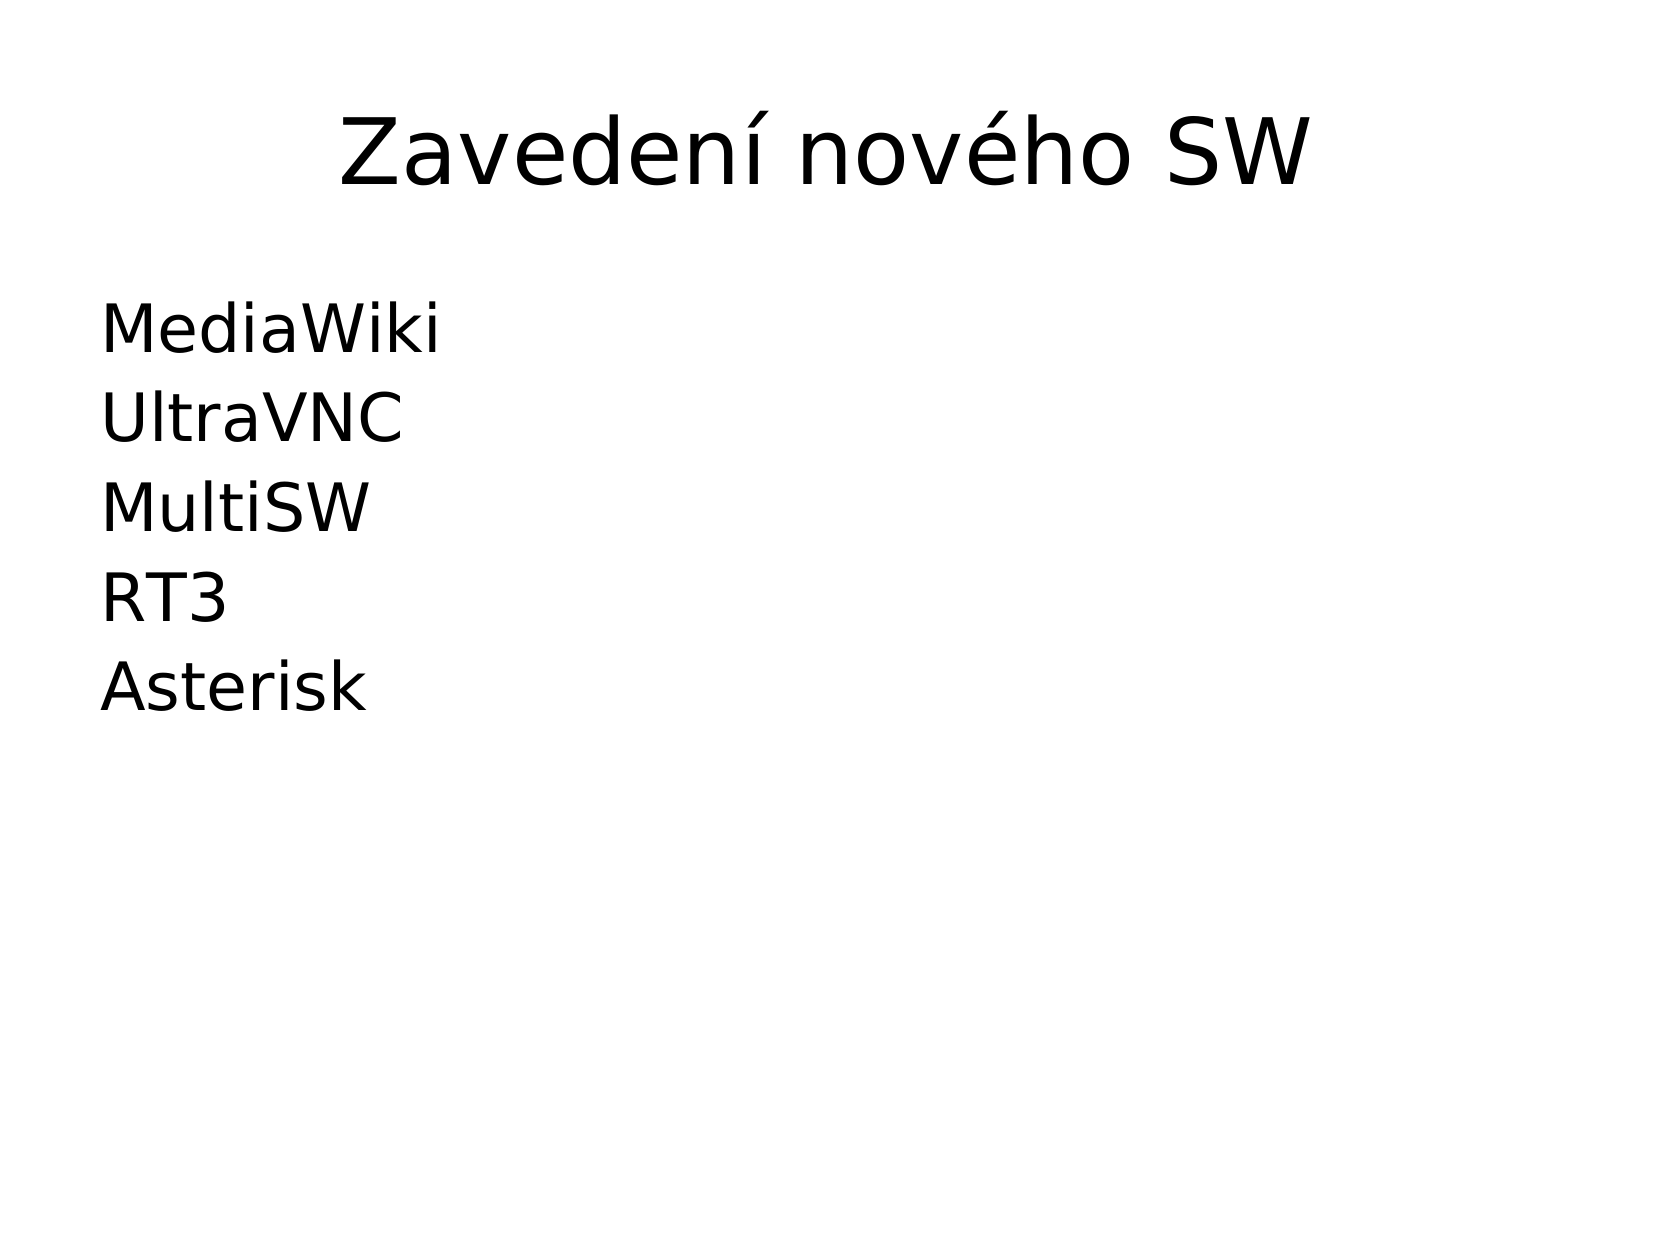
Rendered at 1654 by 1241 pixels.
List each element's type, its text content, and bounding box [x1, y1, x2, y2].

title Zavedení nového SW [82, 56, 1571, 250]
list MediaWiki UltraVNC MultiSW RT3 Asterisk [82, 290, 1571, 1094]
